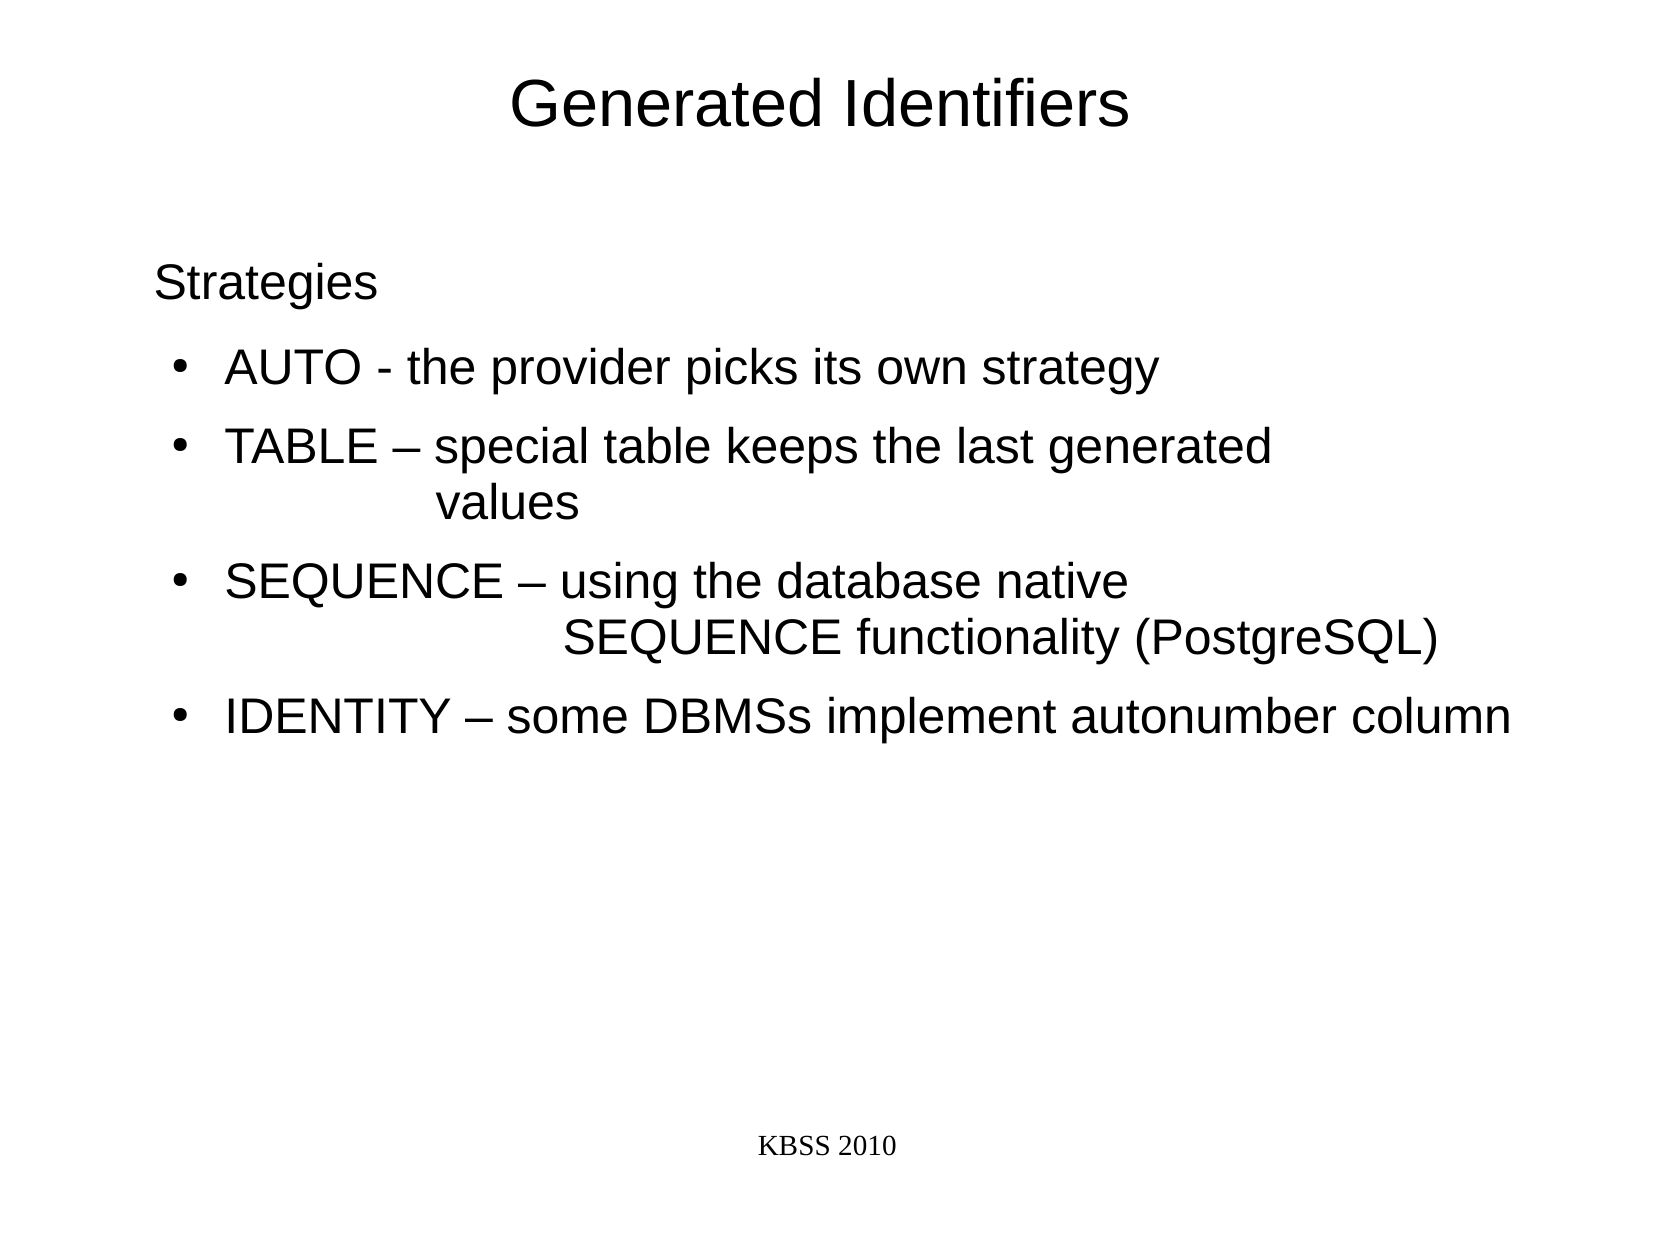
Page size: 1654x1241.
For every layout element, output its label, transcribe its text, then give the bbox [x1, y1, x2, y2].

list Strategies AUTO - the provider picks its own strategy TABLE – special table keeps the last generated values SEQUENCE – using the database native SEQUENCE functionality (PostgreSQL) IDENTITY – some DBMSs implement autonumber column [82, 253, 1595, 798]
title Generated Identifiers [76, 29, 1565, 178]
